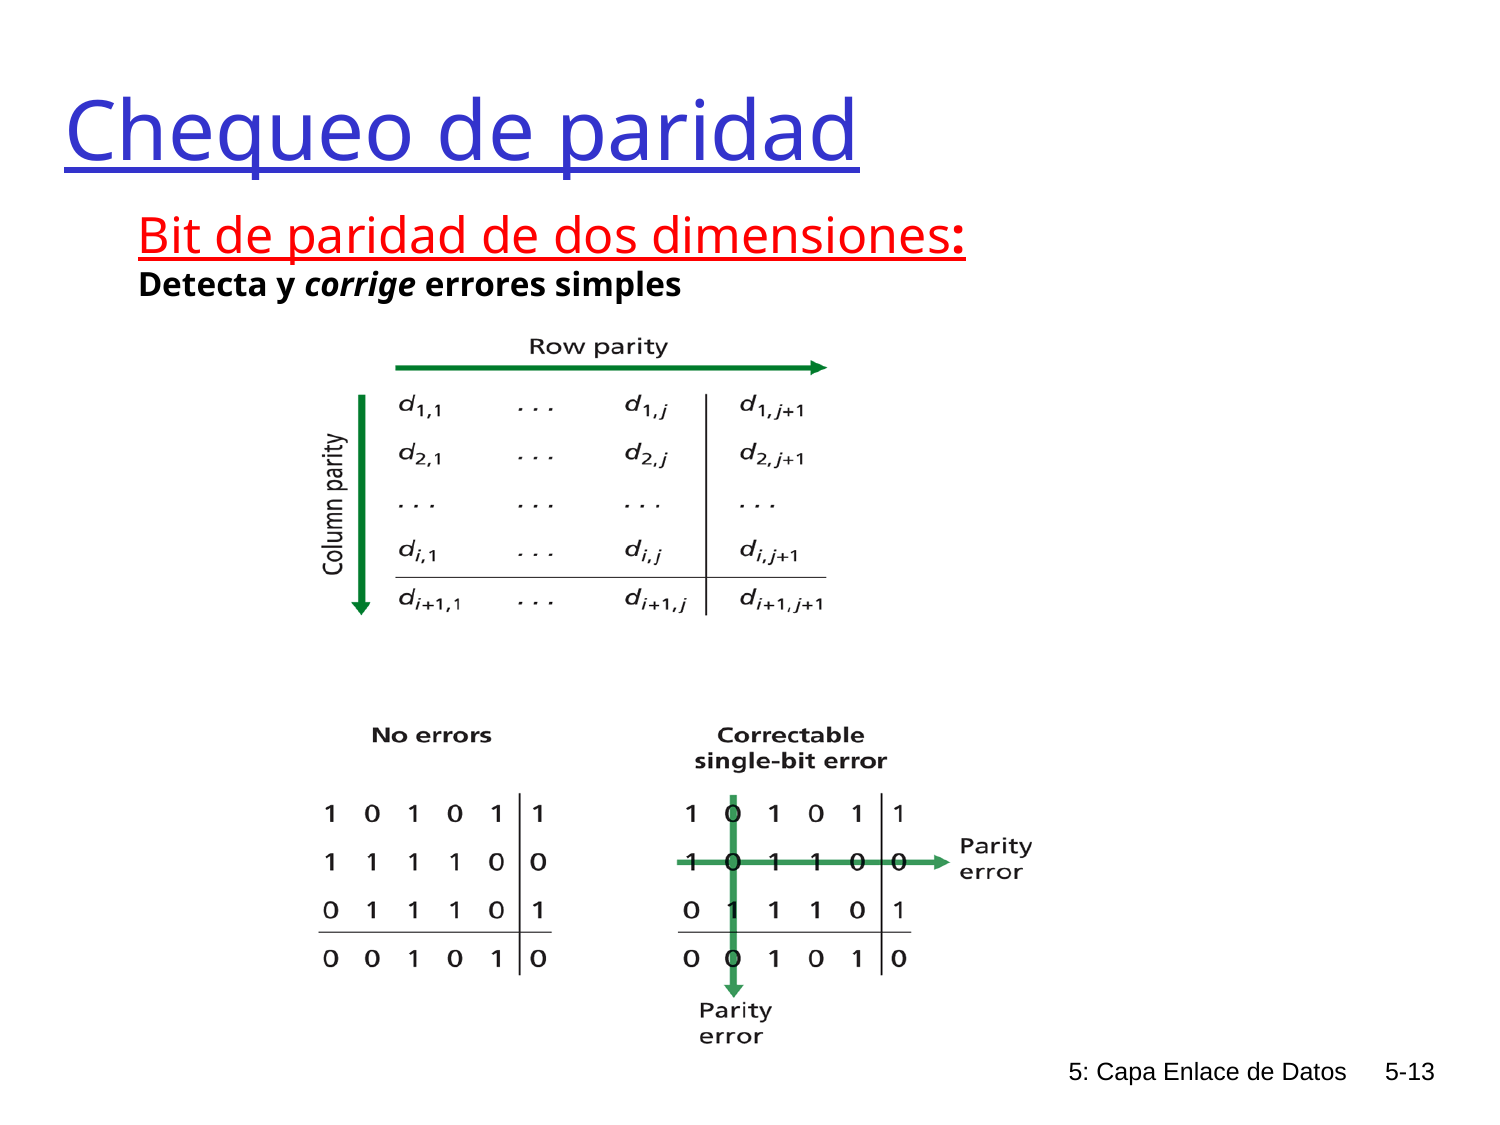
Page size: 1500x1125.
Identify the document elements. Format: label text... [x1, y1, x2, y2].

title Chequeo de paridad [49, 59, 925, 198]
picture [281, 337, 1032, 1051]
text_box Bit de paridad de dos dimensiones: Detecta y corrige errores simples [123, 195, 981, 311]
